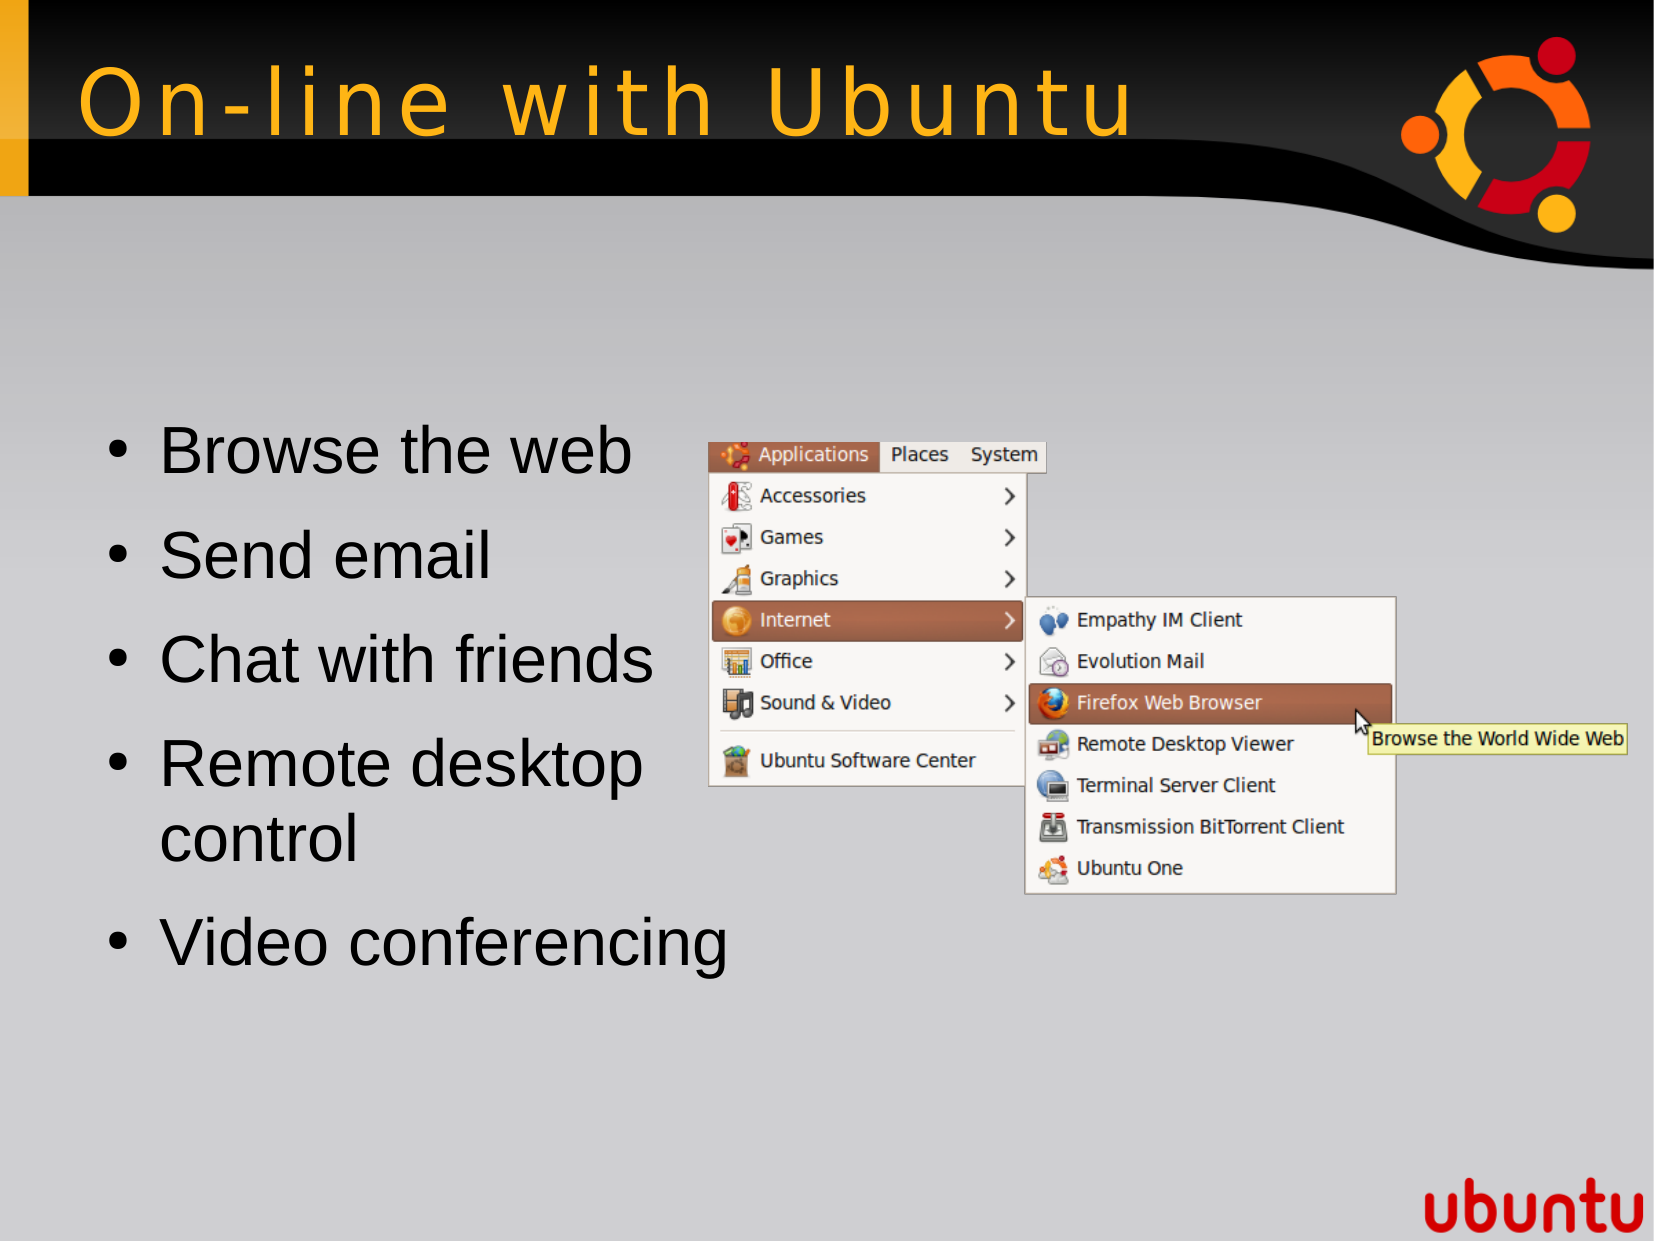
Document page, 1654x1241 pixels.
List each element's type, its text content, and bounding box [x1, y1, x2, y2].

picture [0, 0, 1654, 1241]
list Browse the web Send email Chat with friends Remote desktop control Video conferencing [88, 413, 739, 1152]
title On-line with Ubuntu [76, 0, 1300, 207]
